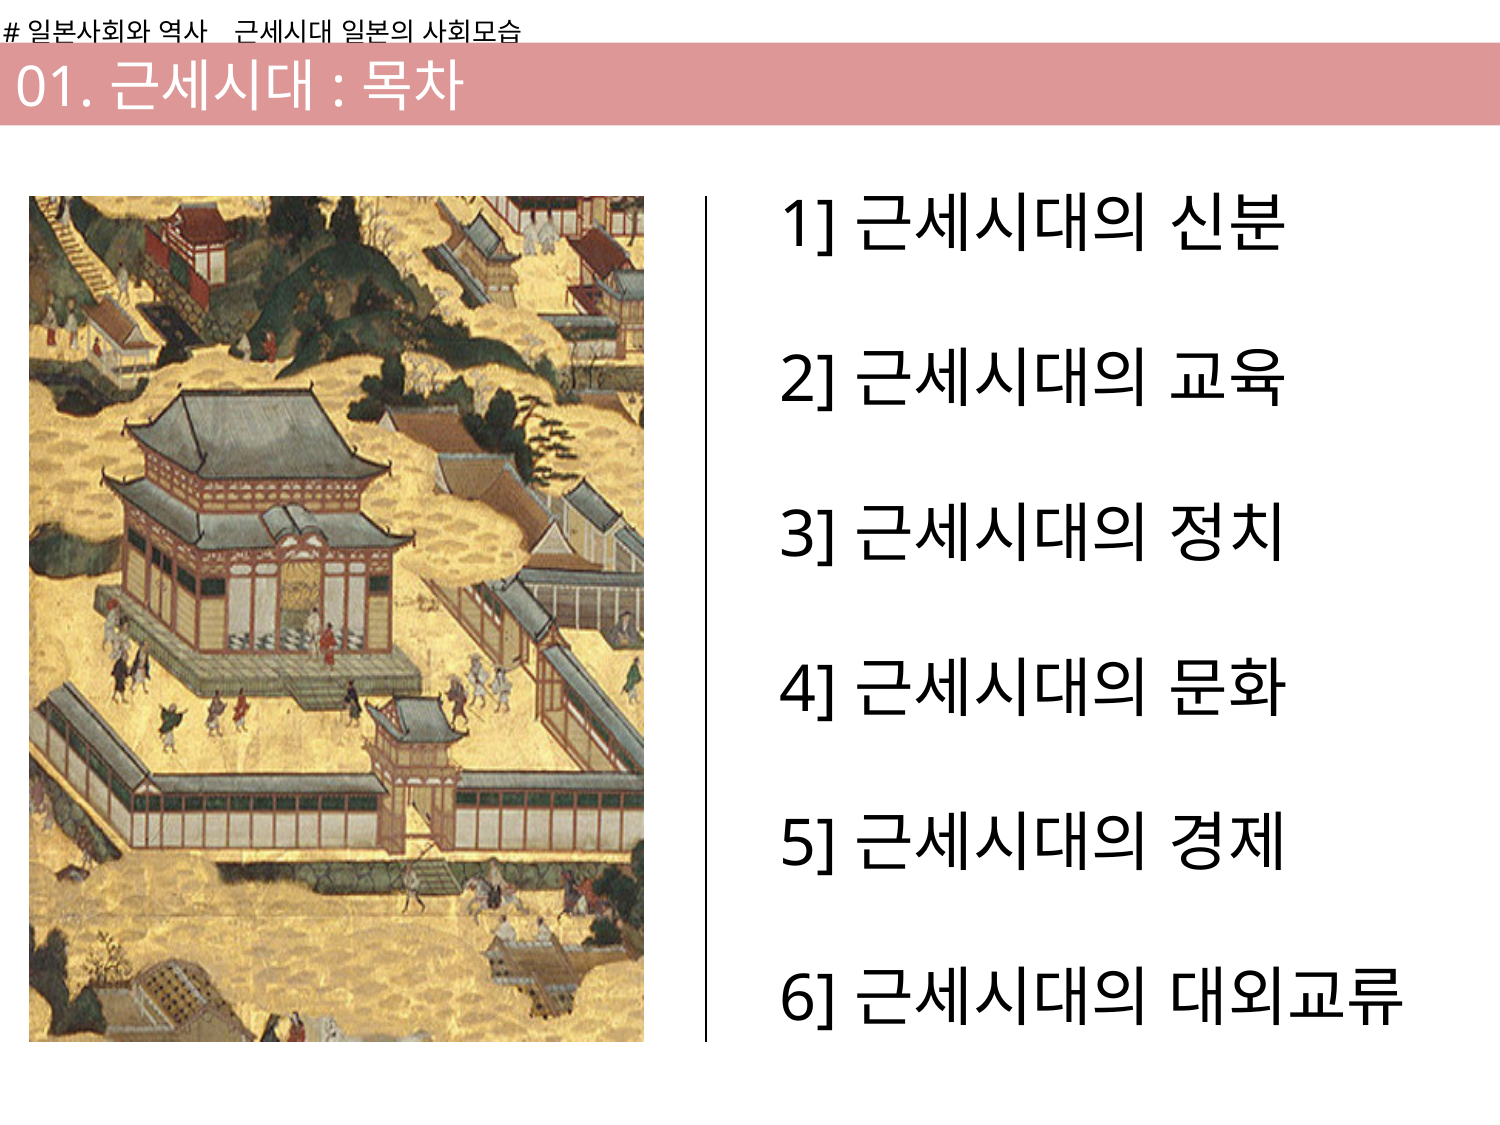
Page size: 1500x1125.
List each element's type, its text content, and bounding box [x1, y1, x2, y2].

text_box 1] 근세시대의 신분 2] 근세시대의 교육 3] 근세시대의 정치 4] 근세시대의 문화 5] 근세시대의 경제 6] 근세시대의 대외교류 [764, 174, 1459, 1042]
picture [29, 196, 644, 1042]
text_box 01. 근세시대 : 목차 [0, 42, 1500, 126]
text_box # 일본사회와 역사 _ 근세시대 일본의 사회모습 [0, 7, 868, 42]
